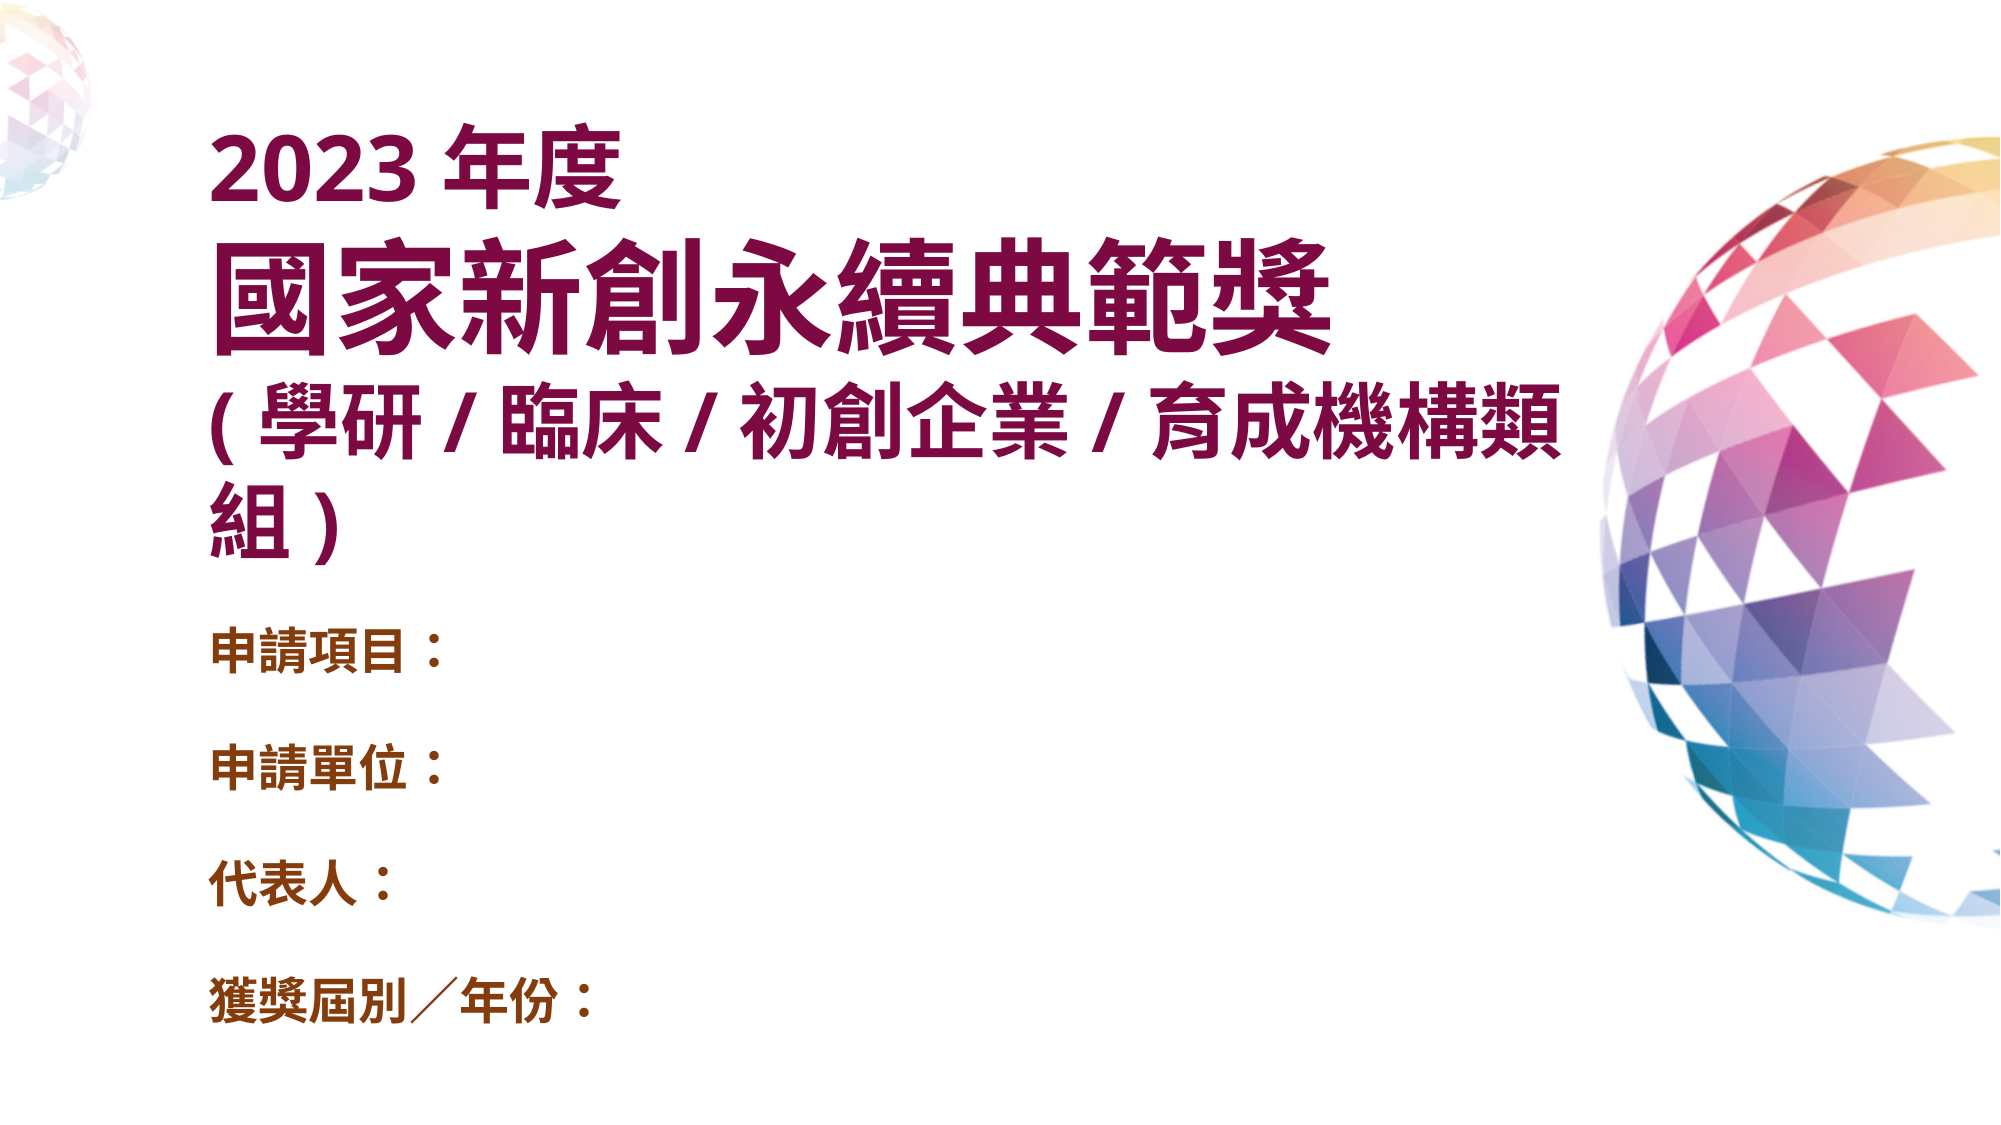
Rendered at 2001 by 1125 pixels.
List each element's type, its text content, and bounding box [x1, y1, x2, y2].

text_box 申請項目： 申請單位： 代表人： 獲獎屆別／年份： [193, 575, 1694, 1079]
text_box 2023年度 國家新創永續典範獎 (學研/臨床/初創企業/育成機構類組) [194, 102, 1627, 577]
picture [0, 0, 2000, 1125]
